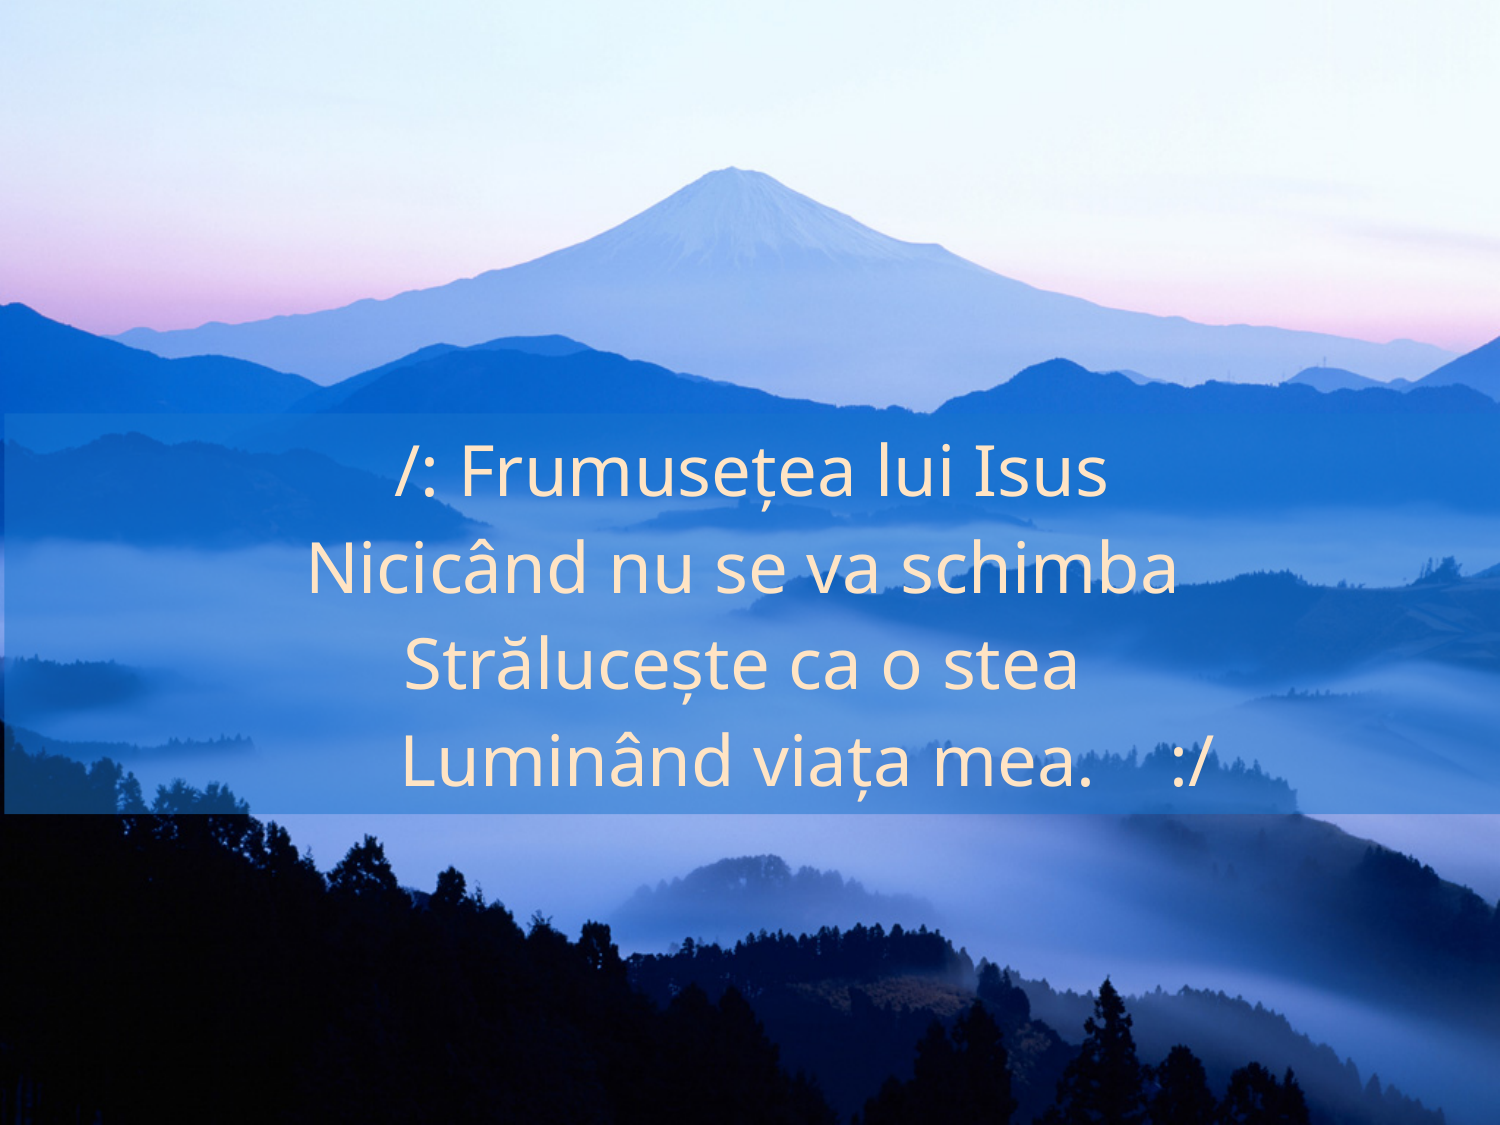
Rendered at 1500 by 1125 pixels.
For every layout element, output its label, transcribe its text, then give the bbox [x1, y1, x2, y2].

text_box /: Frumuseţea lui Isus Nicicând nu se va schimba Străluceşte ca o stea Luminând viaţa mea. :/ [4, 413, 1500, 798]
picture [0, 0, 1500, 1125]
